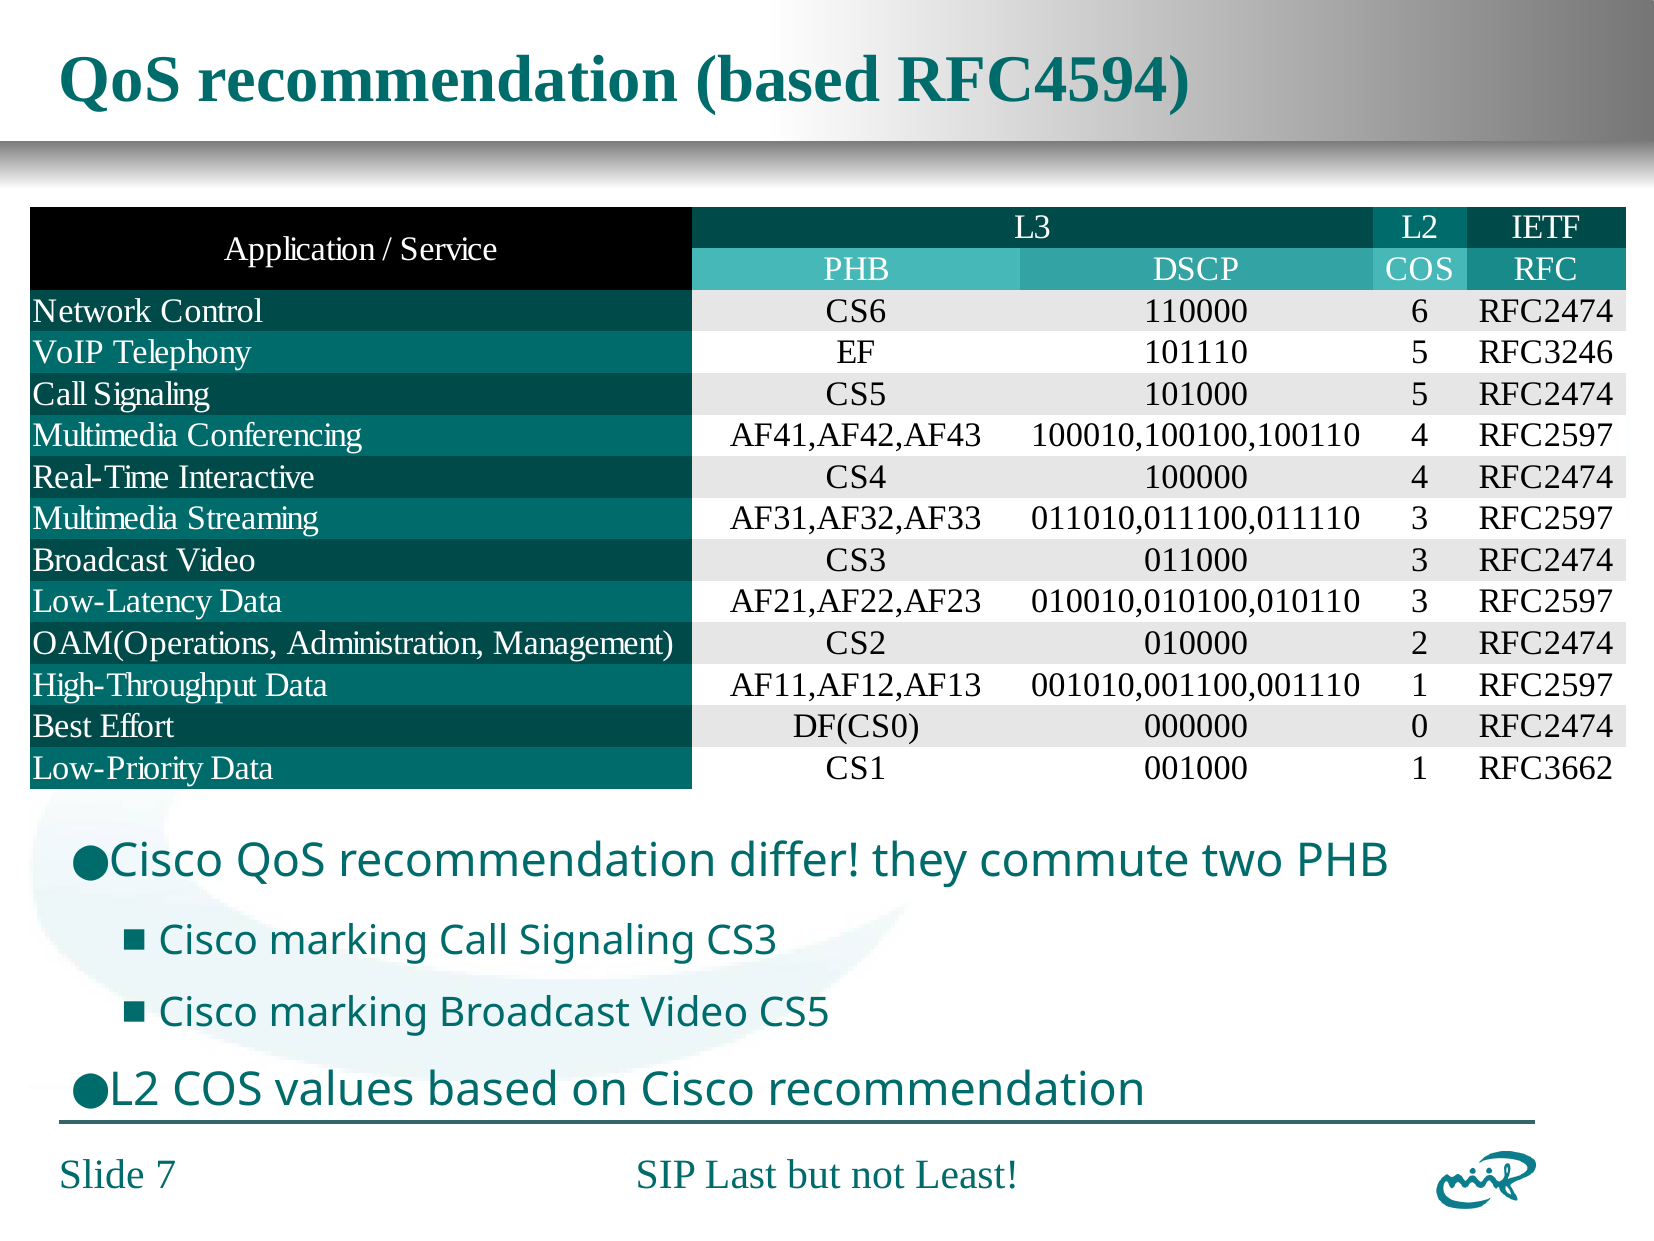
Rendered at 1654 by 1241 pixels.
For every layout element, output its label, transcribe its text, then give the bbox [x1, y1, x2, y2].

list Cisco QoS recommendation differ! they commute two PHB Cisco marking Call Signaling CS3 Cisco marking Broadcast Video CS5 L2 COS values based on Cisco recommendation [59, 826, 1595, 1123]
chart [29, 206, 1654, 1241]
title QoS recommendation (based RFC4594) [59, 29, 1418, 128]
